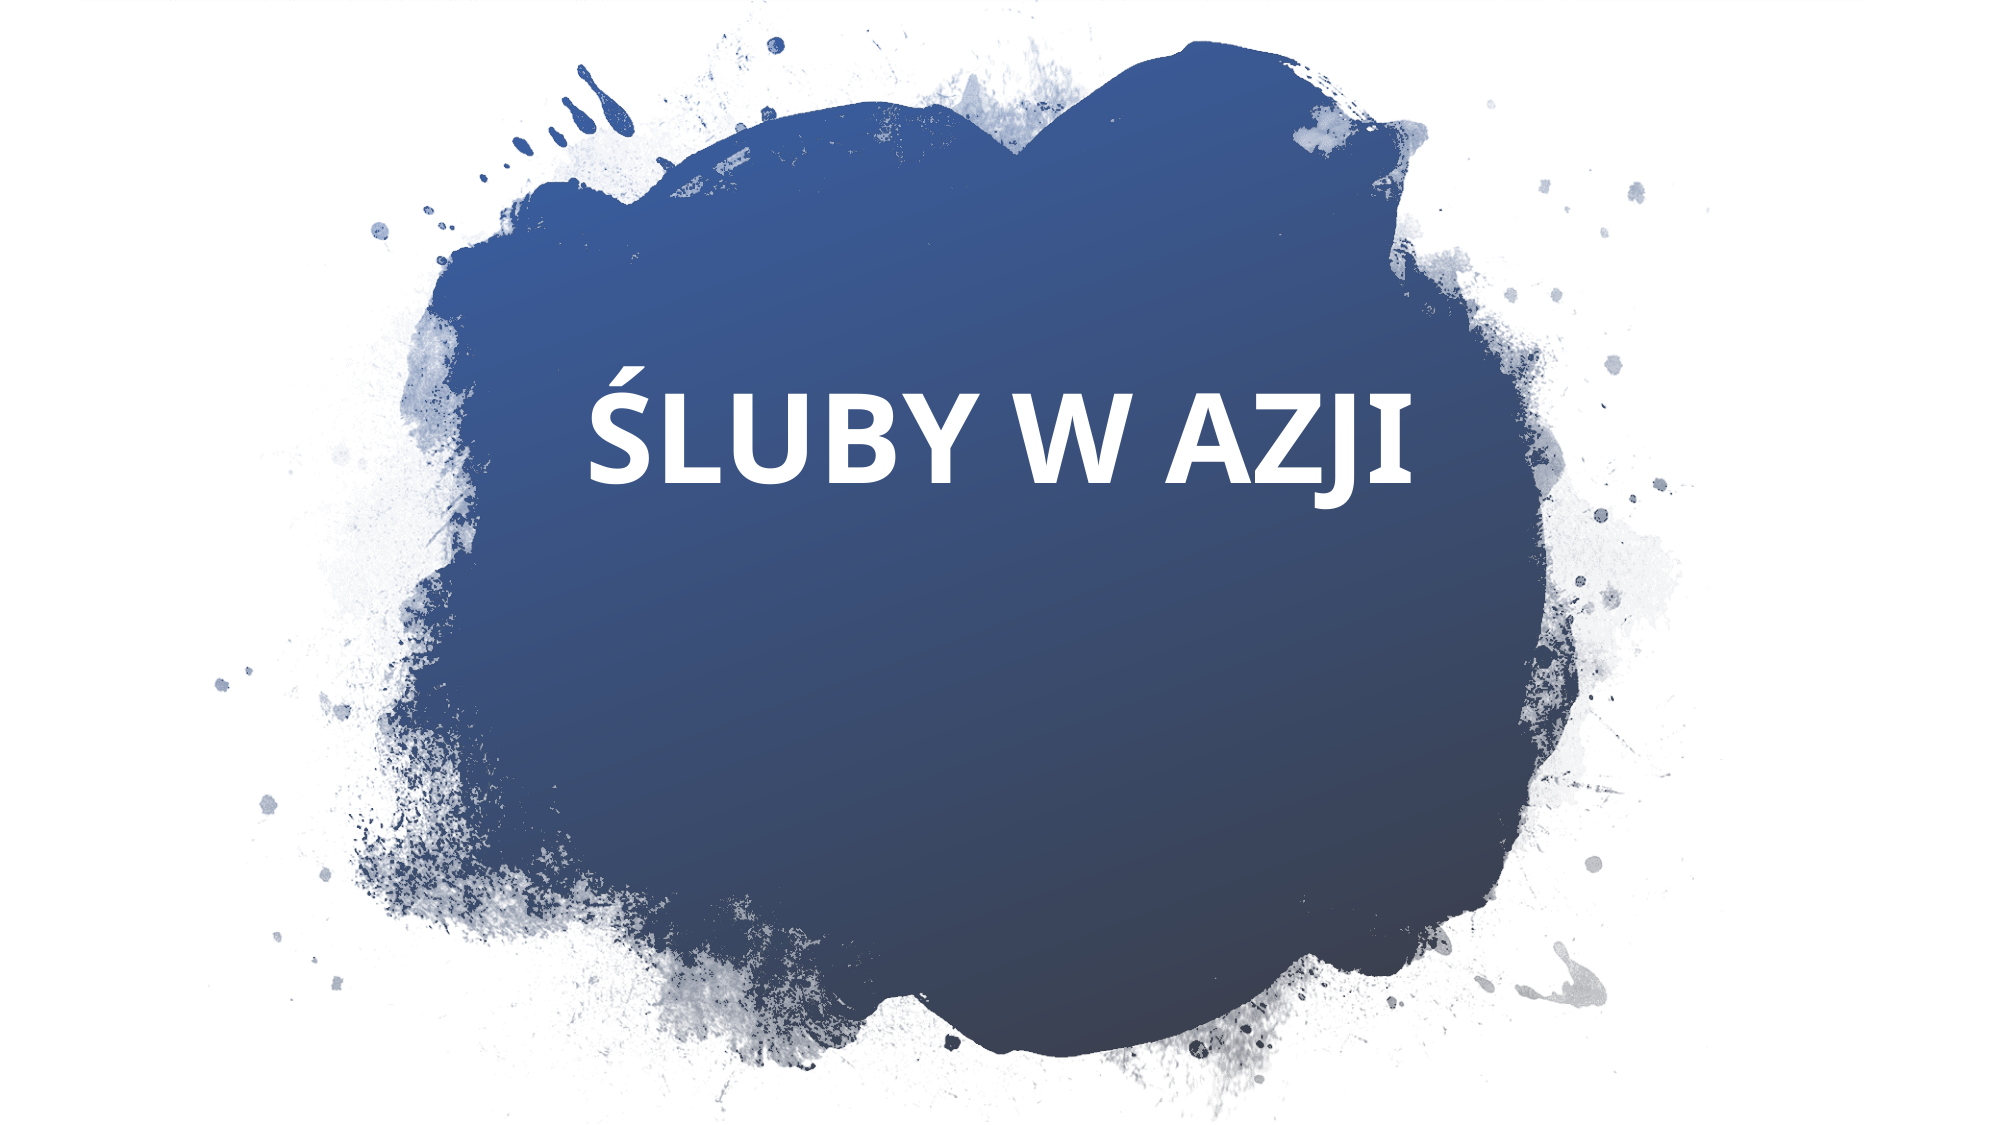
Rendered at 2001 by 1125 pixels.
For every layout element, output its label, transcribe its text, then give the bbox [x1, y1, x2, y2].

picture [0, 0, 2000, 1125]
title ŚLUBY W AZJI [499, 335, 1502, 669]
